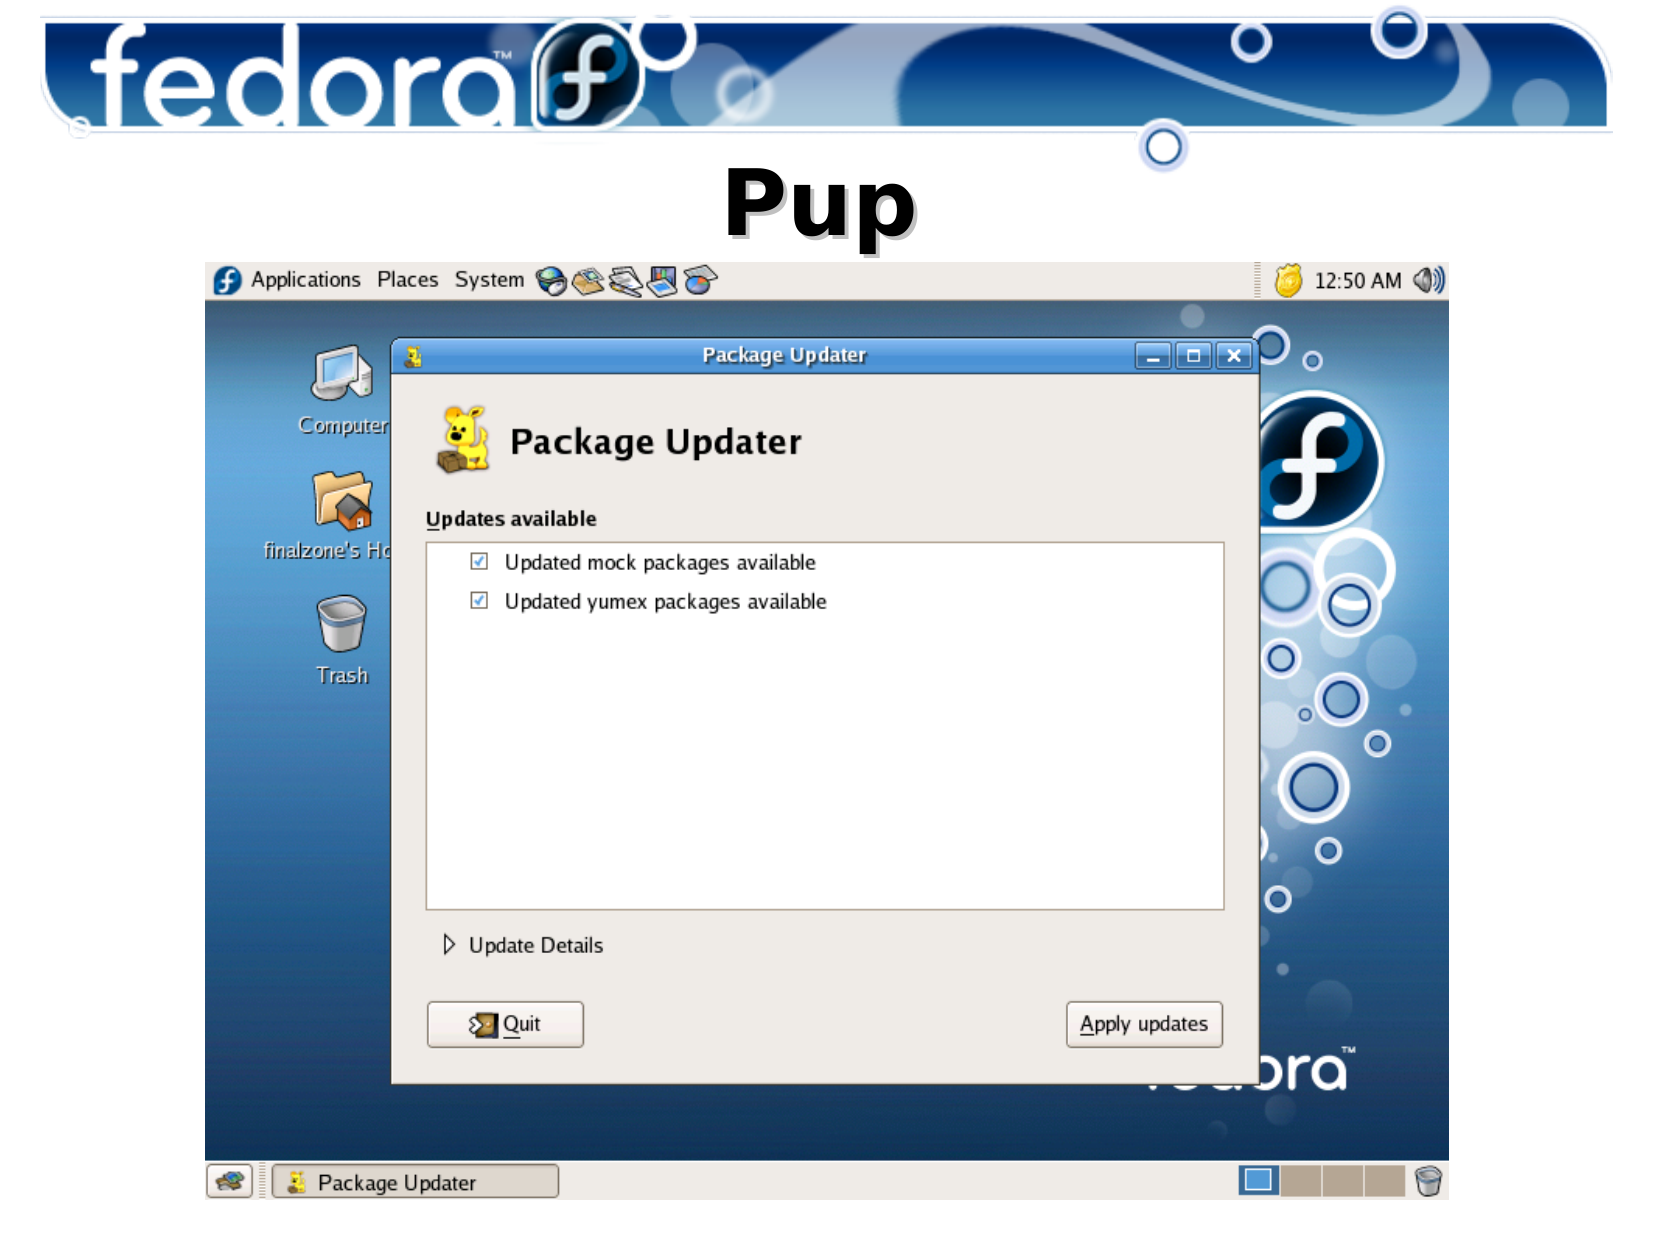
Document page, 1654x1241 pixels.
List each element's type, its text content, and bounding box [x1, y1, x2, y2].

picture [205, 262, 1449, 1201]
picture [40, 2, 1613, 178]
title Pup [75, 150, 1564, 258]
